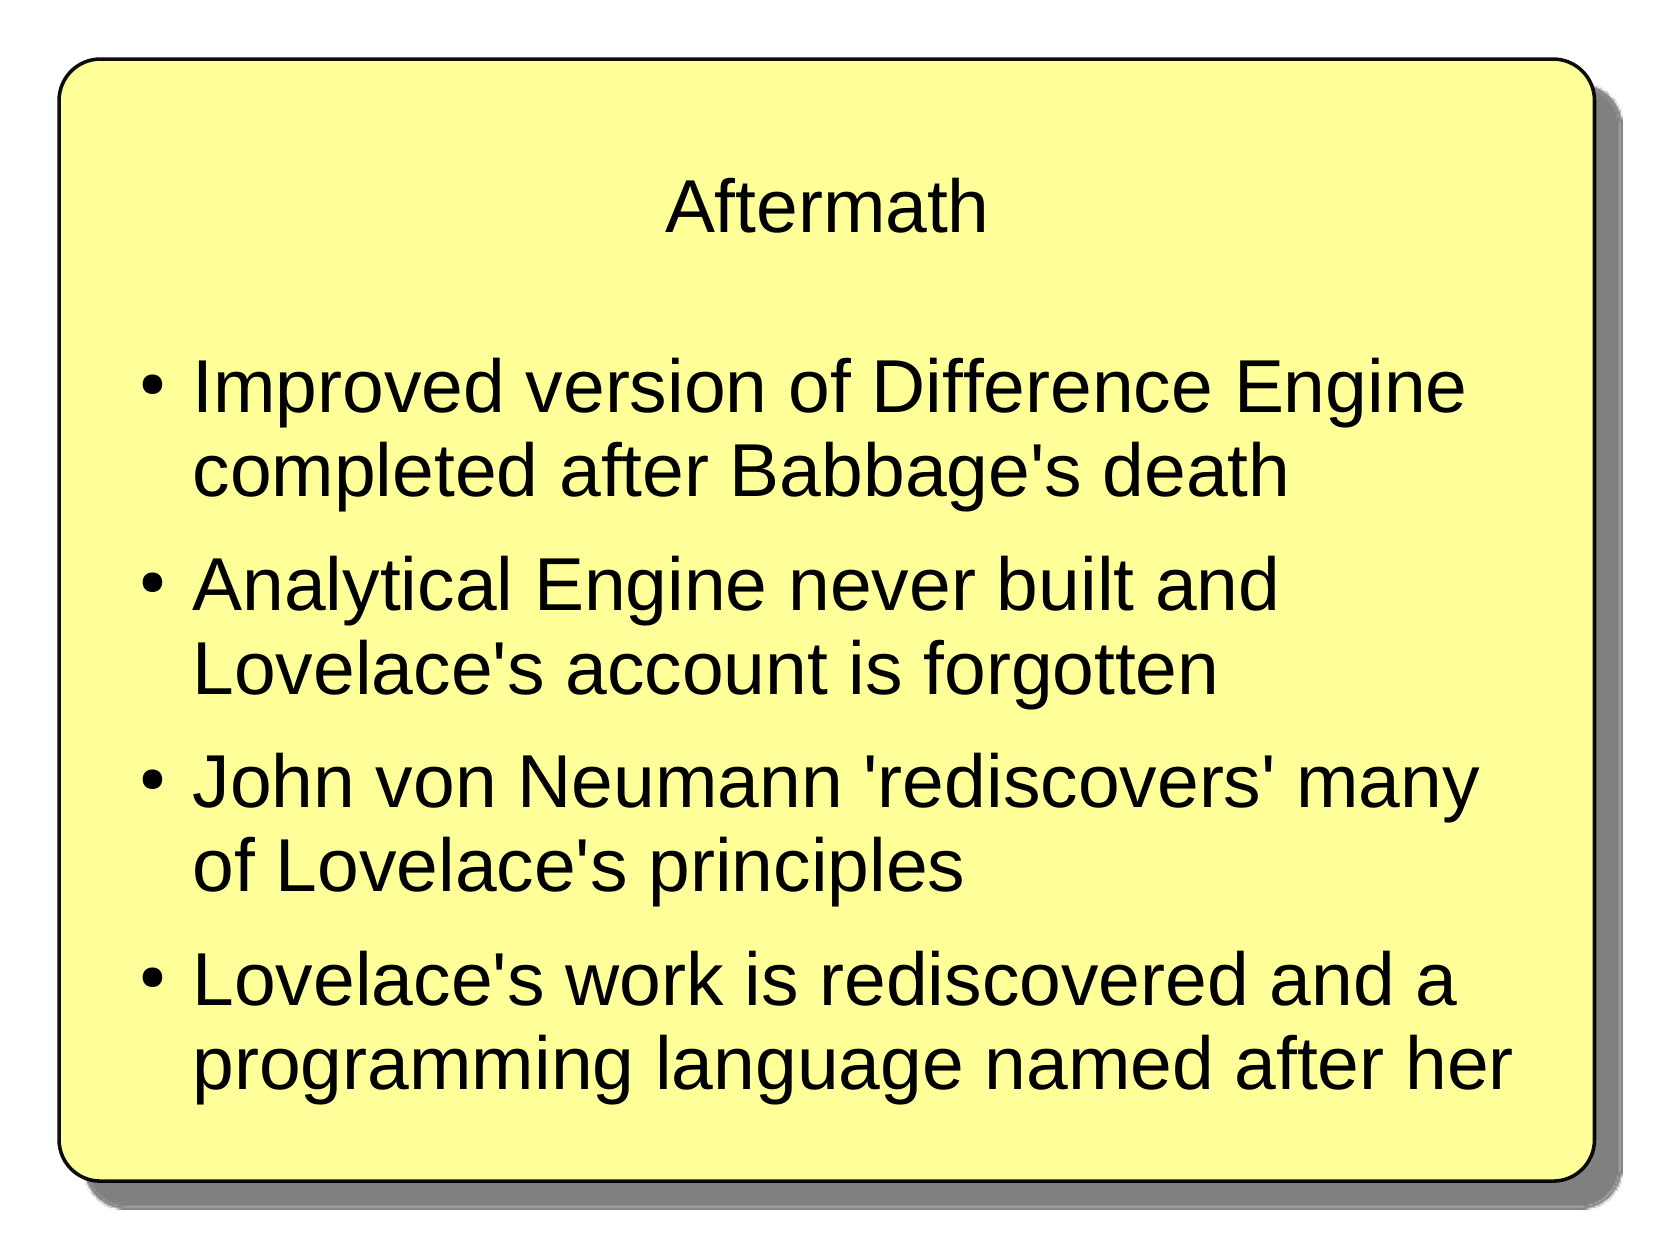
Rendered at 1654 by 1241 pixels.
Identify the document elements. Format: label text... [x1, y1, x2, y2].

title Aftermath [121, 102, 1534, 311]
list Improved version of Difference Engine completed after Babbage's death Analytical Engine never built and Lovelace's account is forgotten John von Neumann 'rediscovers' many of Lovelace's principles Lovelace's work is rediscovered and a programming language named after her [121, 344, 1534, 1112]
